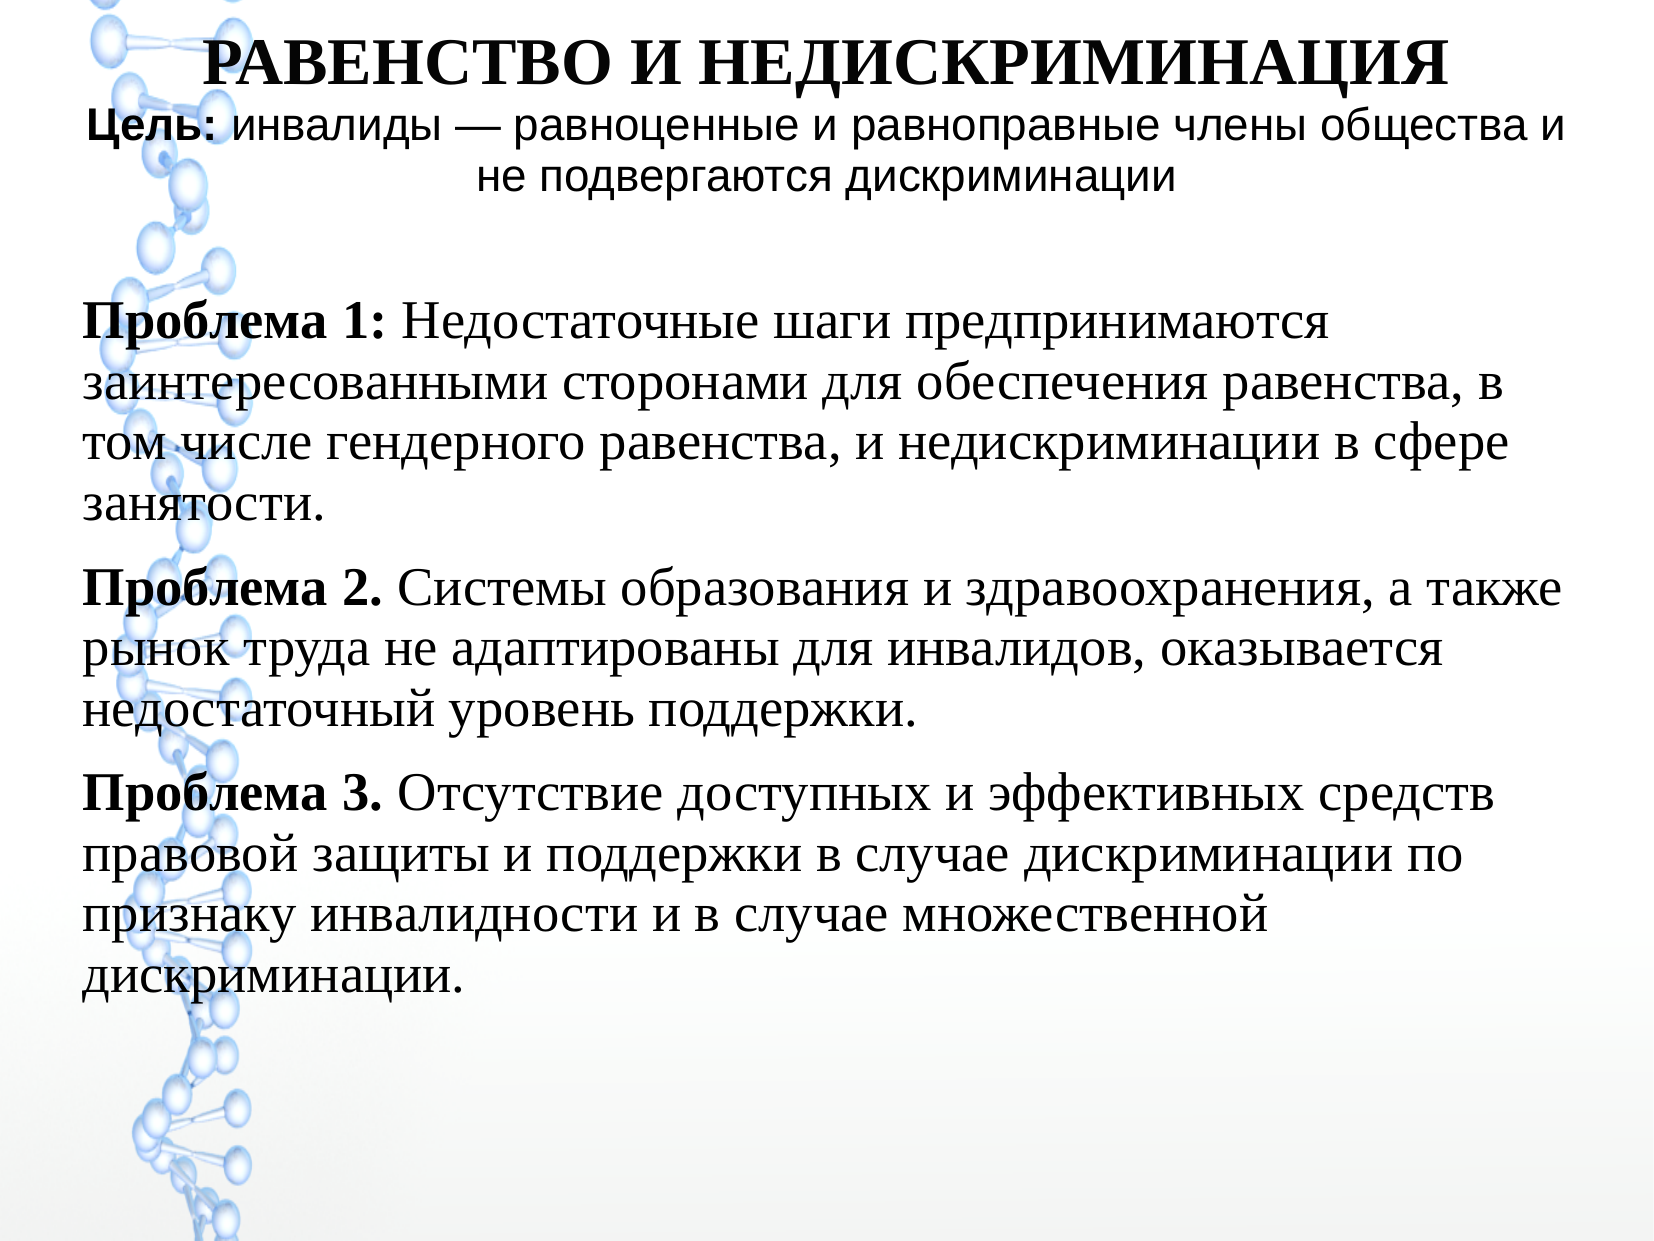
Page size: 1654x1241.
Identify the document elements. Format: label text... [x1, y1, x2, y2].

list Проблема 1: Недостаточные шаги предпринимаются заинтересованными сторонами для обеспечения равенства, в том числе гендерного равенства, и недискриминации в сфере занятости. Проблема 2. Системы образования и здравоохранения, а также рынок труда не адаптированы для инвалидов, оказывается недостаточный уровень поддержки. Проблема 3. Отсутствие доступных и эффективных средств правовой защиты и поддержки в случае дискриминации по признаку инвалидности и в случае множественной дискриминации. [82, 290, 1571, 1010]
title РАВЕНСТВО И НЕДИСКРИМИНАЦИЯ Цель: инвалиды — равноценные и равноправные члены общества и не подвергаются дискриминации [82, 24, 1571, 202]
picture [0, 0, 1654, 1241]
